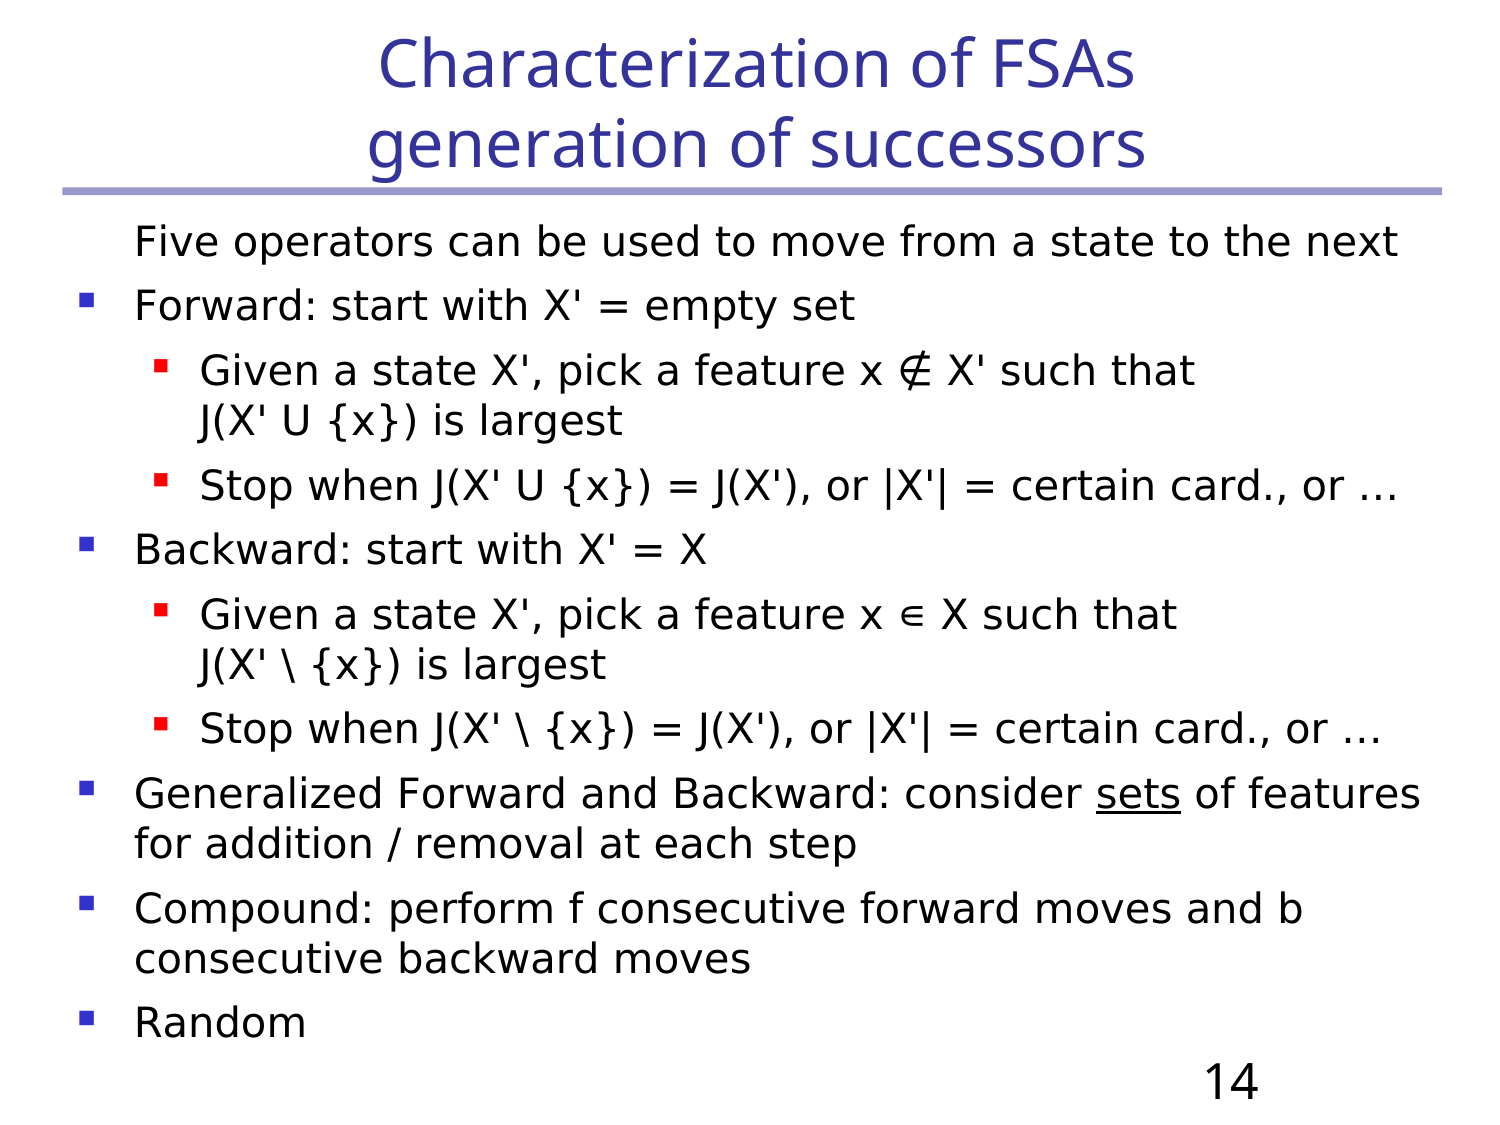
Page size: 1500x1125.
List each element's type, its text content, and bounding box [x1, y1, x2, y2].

title Characterization of FSAs generation of successors [60, 13, 1456, 189]
list Five operators can be used to move from a state to the next Forward: start with X' = empty set Given a state X', pick a feature x ∉ X' such that J(X' U {x}) is largest Stop when J(X' U {x}) = J(X'), or |X'| = certain card., or … Backward: start with X' = X Given a state X', pick a feature x ∊ X such that J(X' \ {x}) is largest Stop when J(X' \ {x}) = J(X'), or |X'| = certain card., or … Generalized Forward and Backward: consider sets of features for addition / removal at each step Compound: perform f consecutive forward moves and b consecutive backward moves Random [62, 142, 1471, 1116]
text_box <number> [1187, 1050, 1500, 1125]
